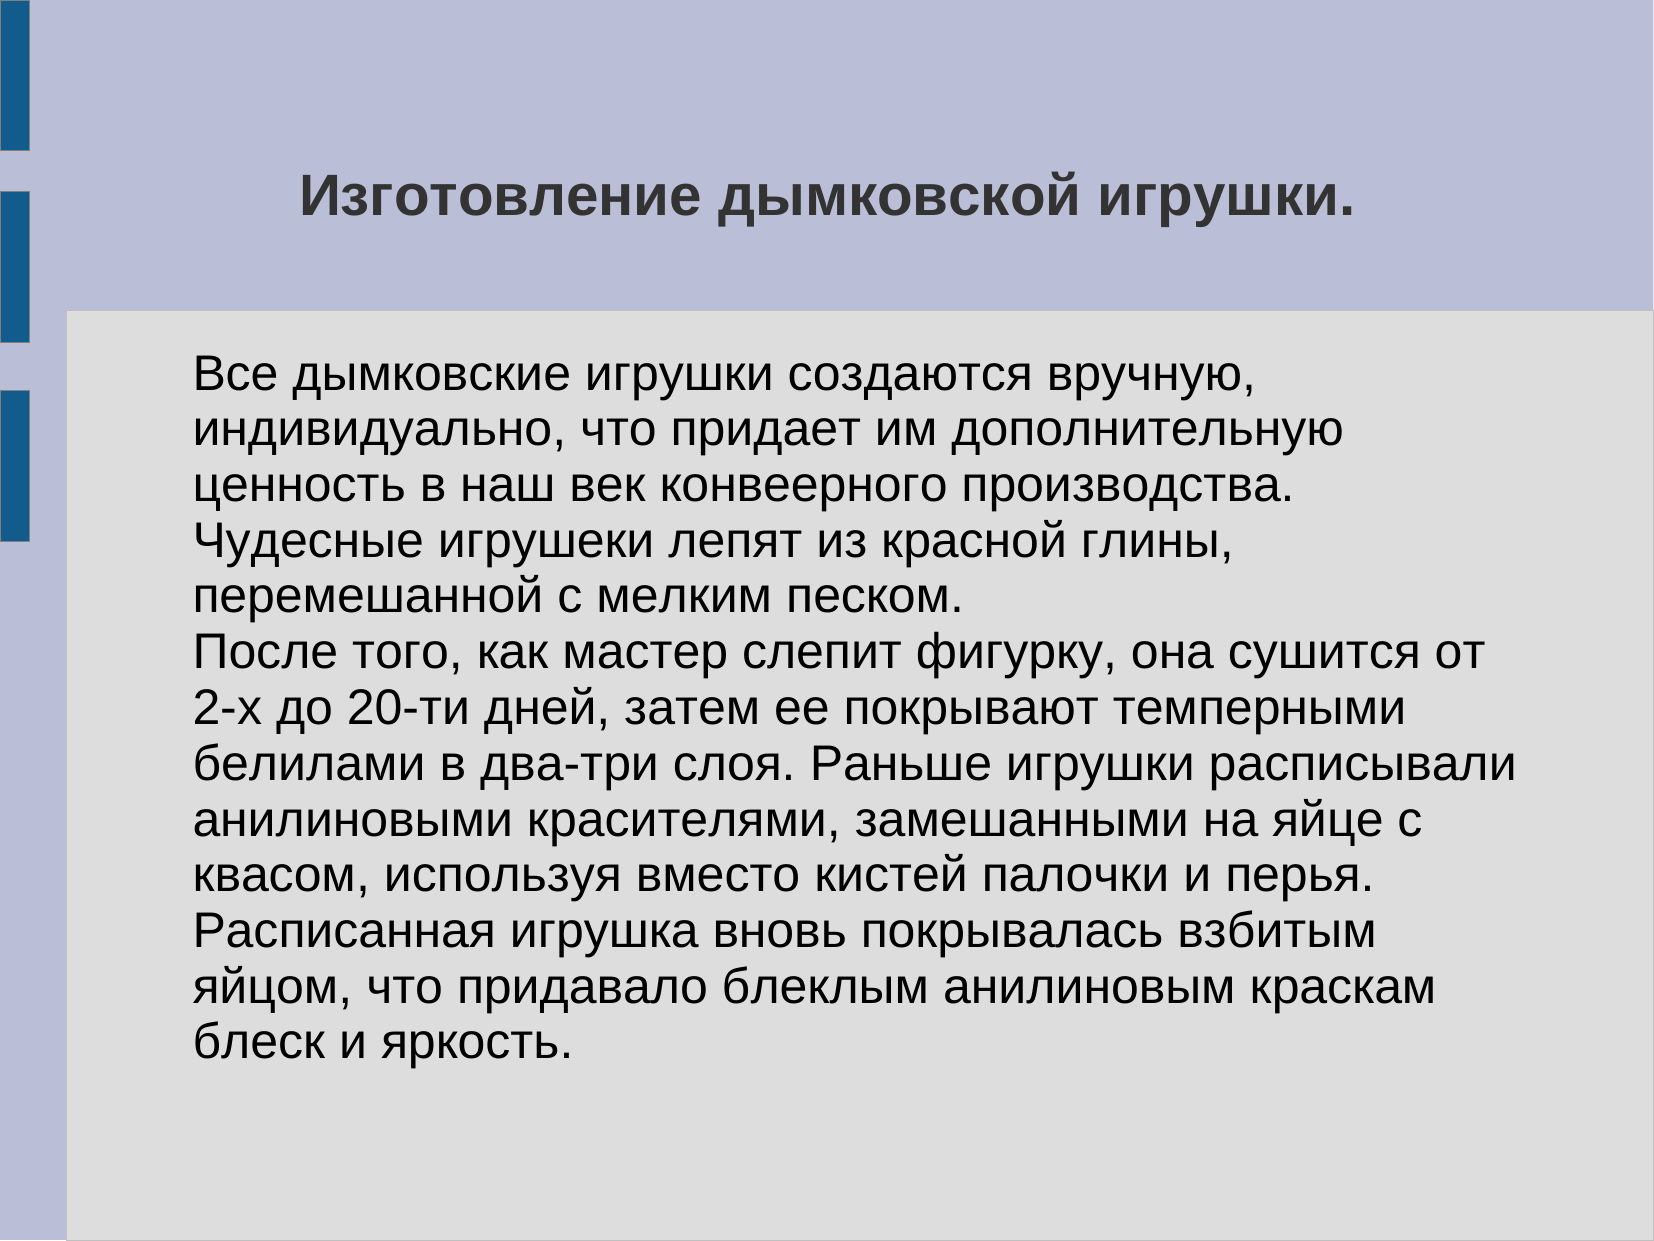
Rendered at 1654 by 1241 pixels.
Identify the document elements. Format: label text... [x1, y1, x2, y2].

list Все дымковские игрушки создаются вручную, индивидуально, что придает им дополнительную ценность в наш век конвеерного производства. Чудесные игрушеки лепят из красной глины, перемешанной с мелким песком. После того, как мастер слепит фигурку, она сушится от 2-х до 20-ти дней, затем ее покрывают темперными белилами в два-три слоя. Раньше игрушки расписывали анилиновыми красителями, замешанными на яйце с квасом, используя вместо кистей палочки и перья. Расписанная игрушка вновь покрывалась взбитым яйцом, что придавало блеклым анилиновым краскам блеск и яркость. [121, 344, 1534, 1127]
title Изготовление дымковской игрушки. [121, 91, 1534, 299]
